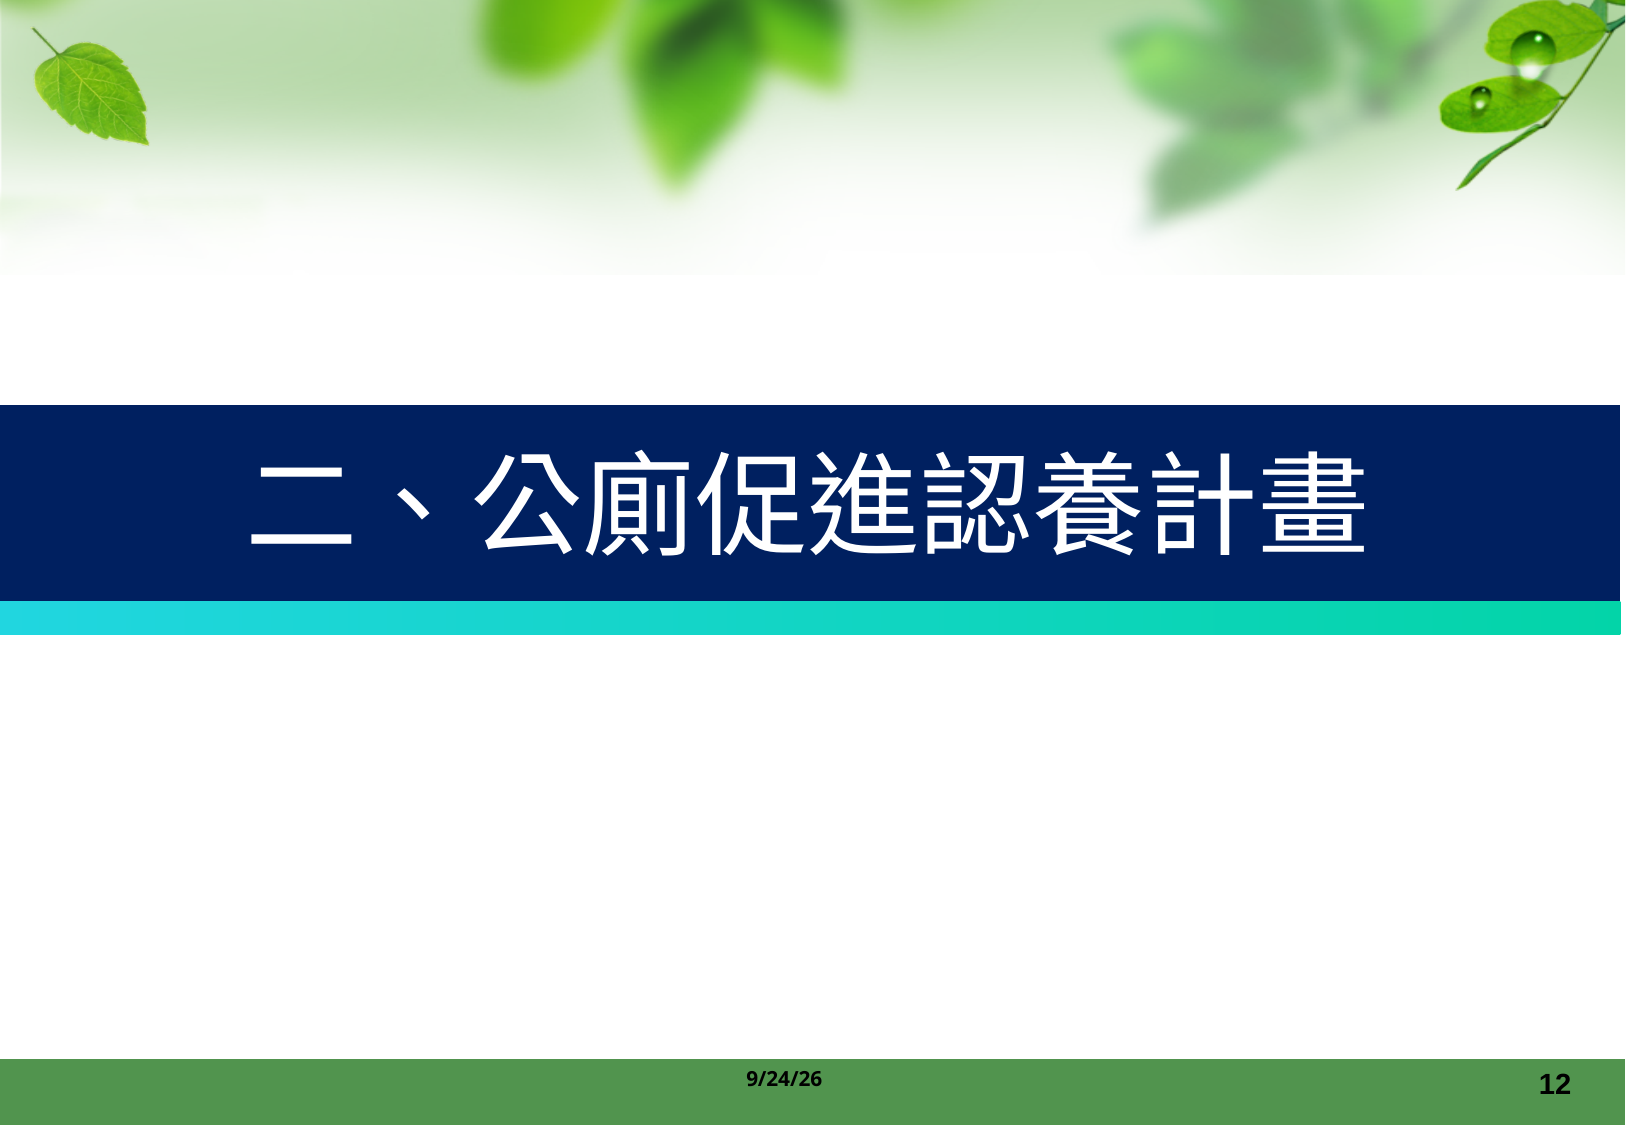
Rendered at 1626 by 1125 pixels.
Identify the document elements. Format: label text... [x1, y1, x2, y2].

text_box [731, 1057, 1111, 1098]
text_box [0, 405, 1620, 634]
text_box 二、公廁促進認養計畫 [51, 426, 1564, 579]
text_box [1523, 1057, 1619, 1098]
